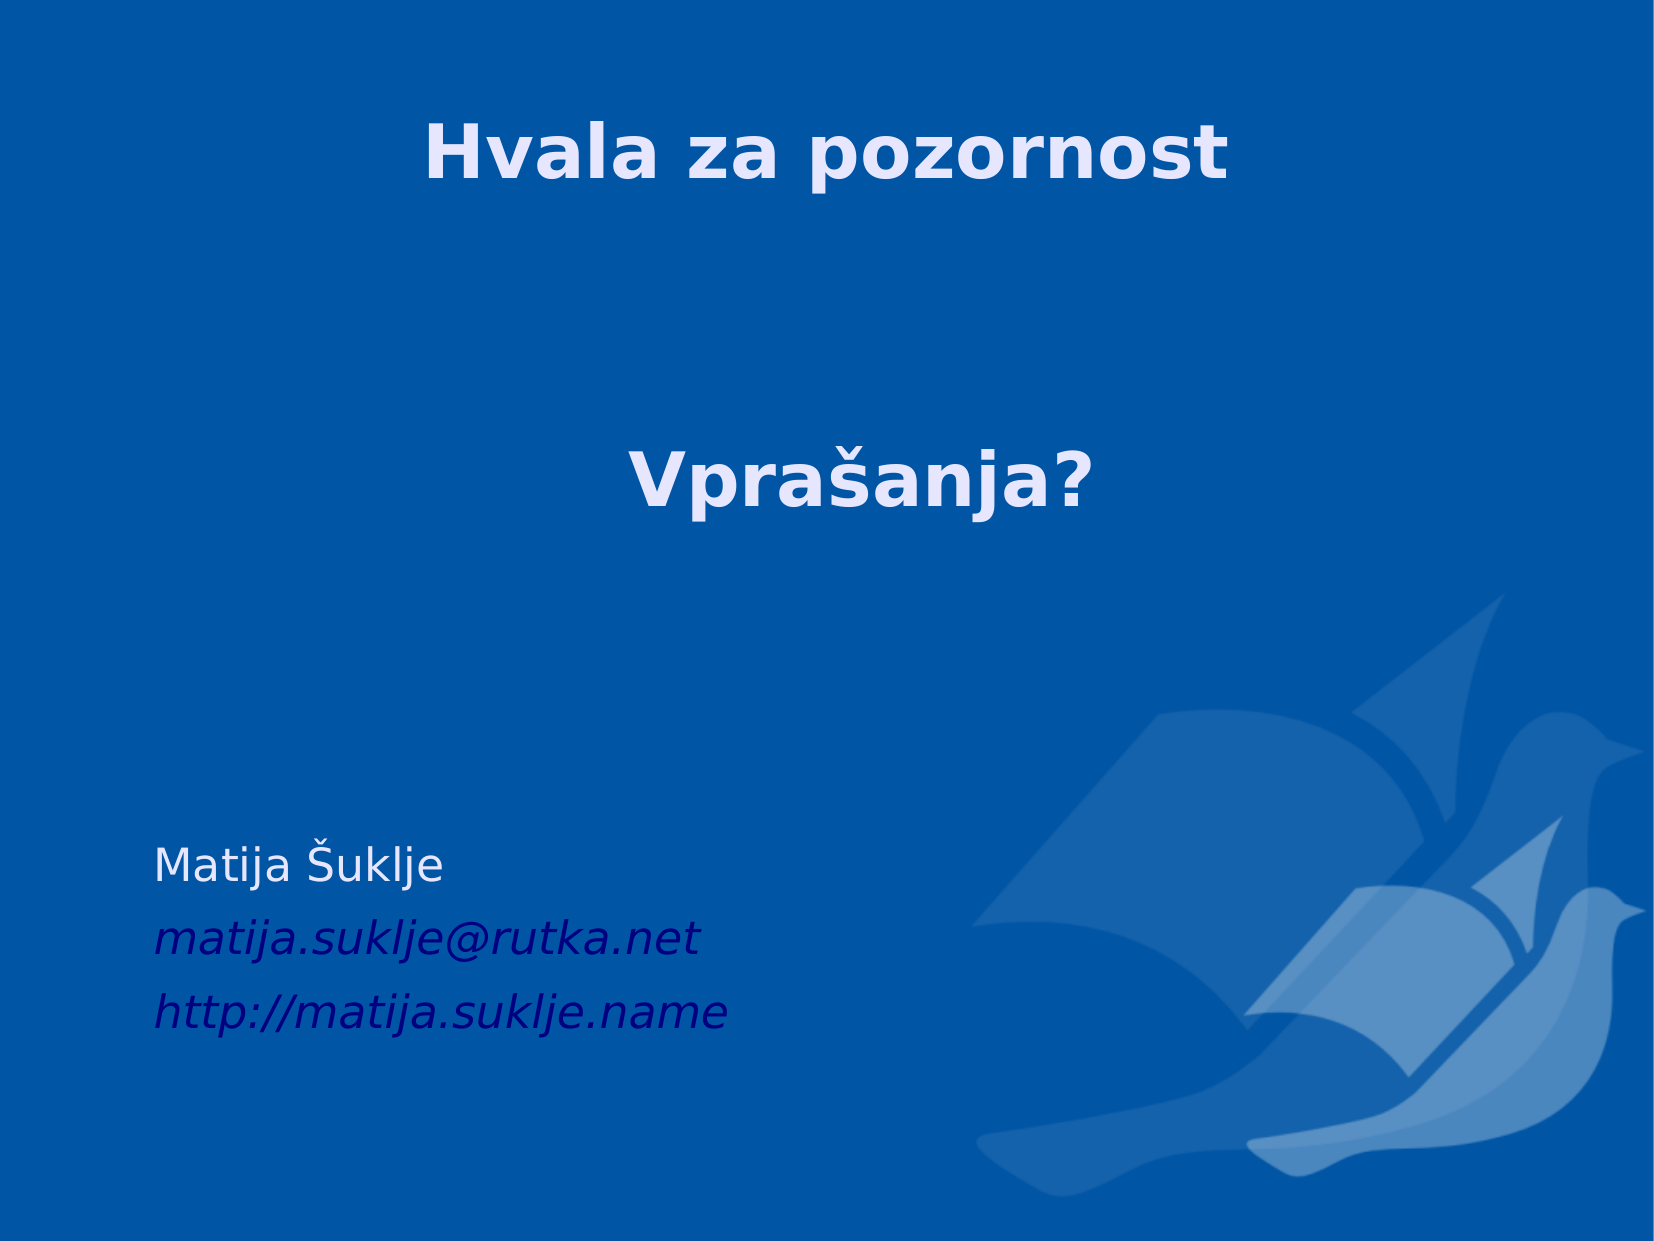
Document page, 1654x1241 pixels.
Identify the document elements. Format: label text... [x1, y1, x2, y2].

title Hvala za pozornost [82, 49, 1571, 257]
picture [0, 0, 1654, 1241]
list Vprašanja? Matija Šuklje matija.suklje@rutka.net http://matija.suklje.name [82, 290, 1571, 1109]
